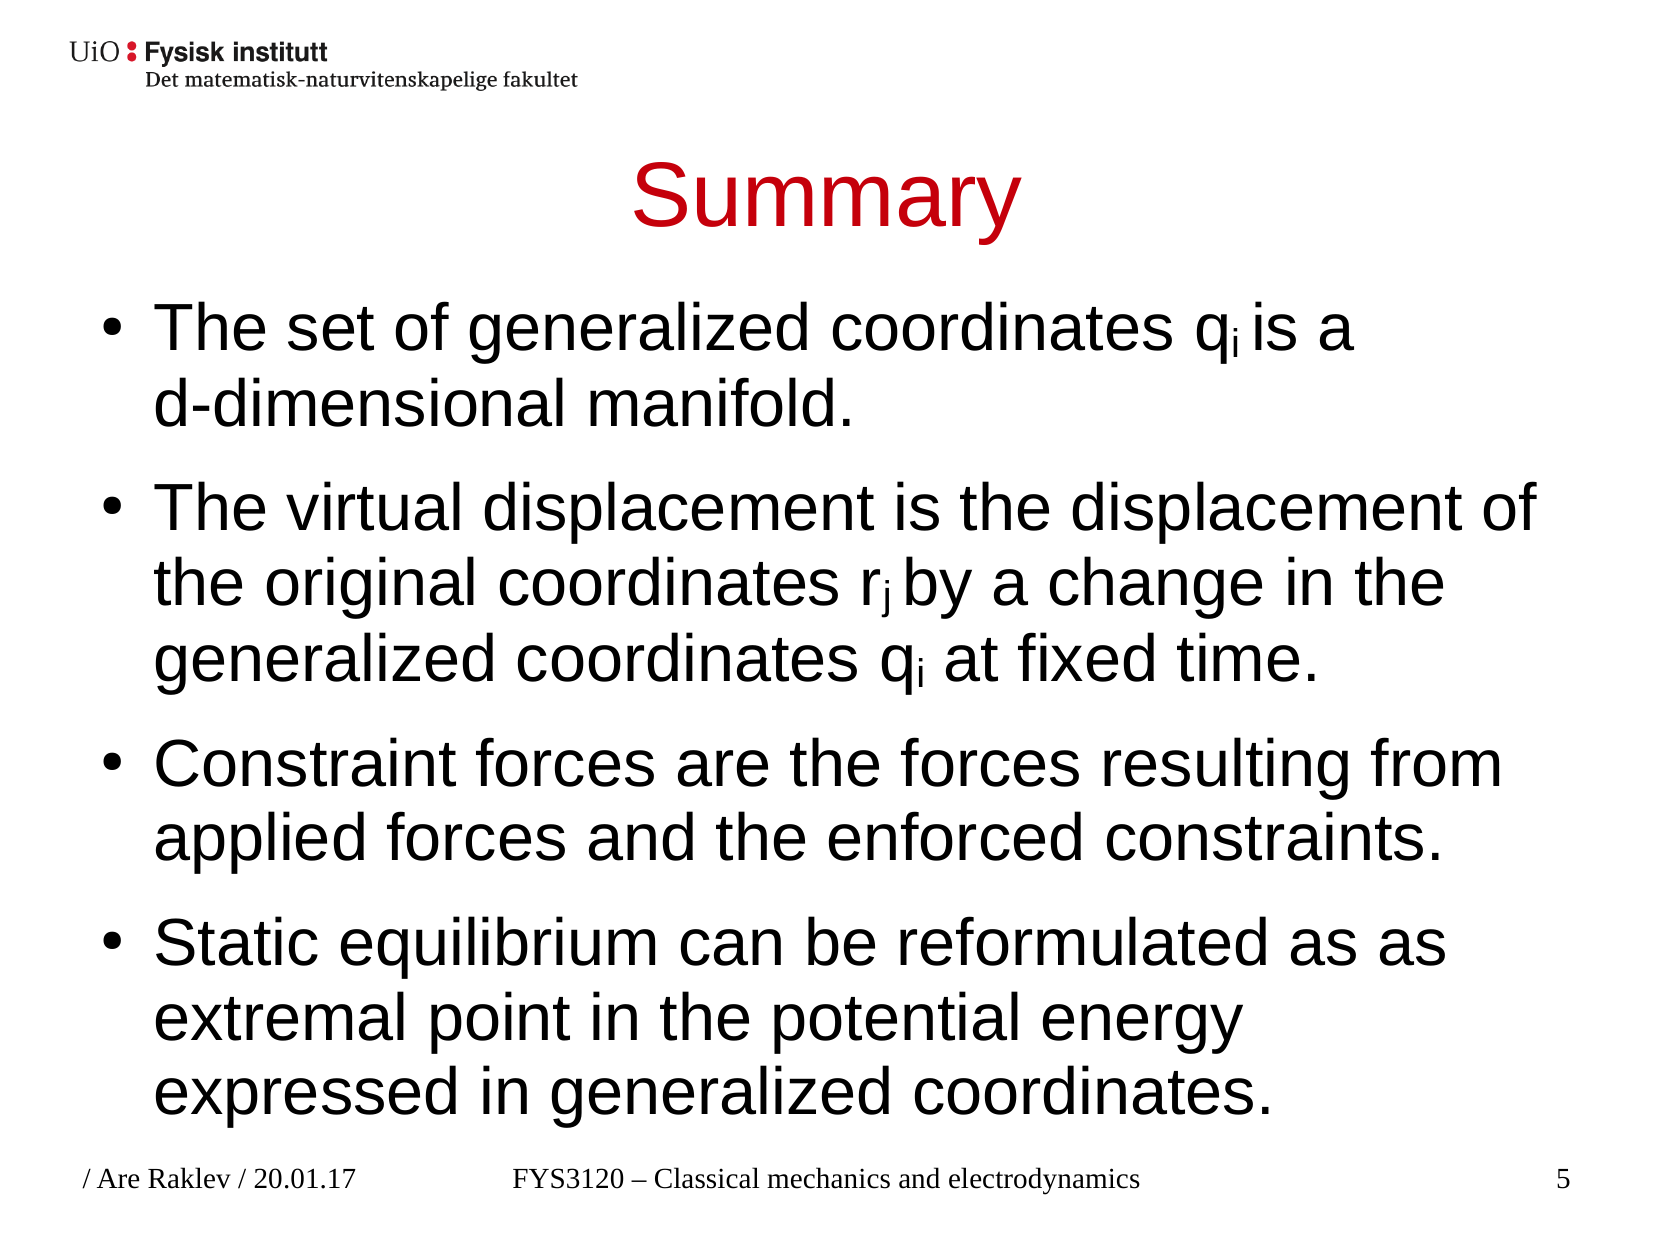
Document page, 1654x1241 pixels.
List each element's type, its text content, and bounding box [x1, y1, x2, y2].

picture [68, 37, 581, 93]
list The set of generalized coordinates qi is a d-dimensional manifold. The virtual displacement is the displacement of the original coordinates rj by a change in the generalized coordinates qi at fixed time. Constraint forces are the forces resulting from applied forces and the enforced constraints. Static equilibrium can be reformulated as as extremal point in the potential energy expressed in generalized coordinates. [82, 290, 1571, 1147]
title Summary [82, 90, 1571, 290]
